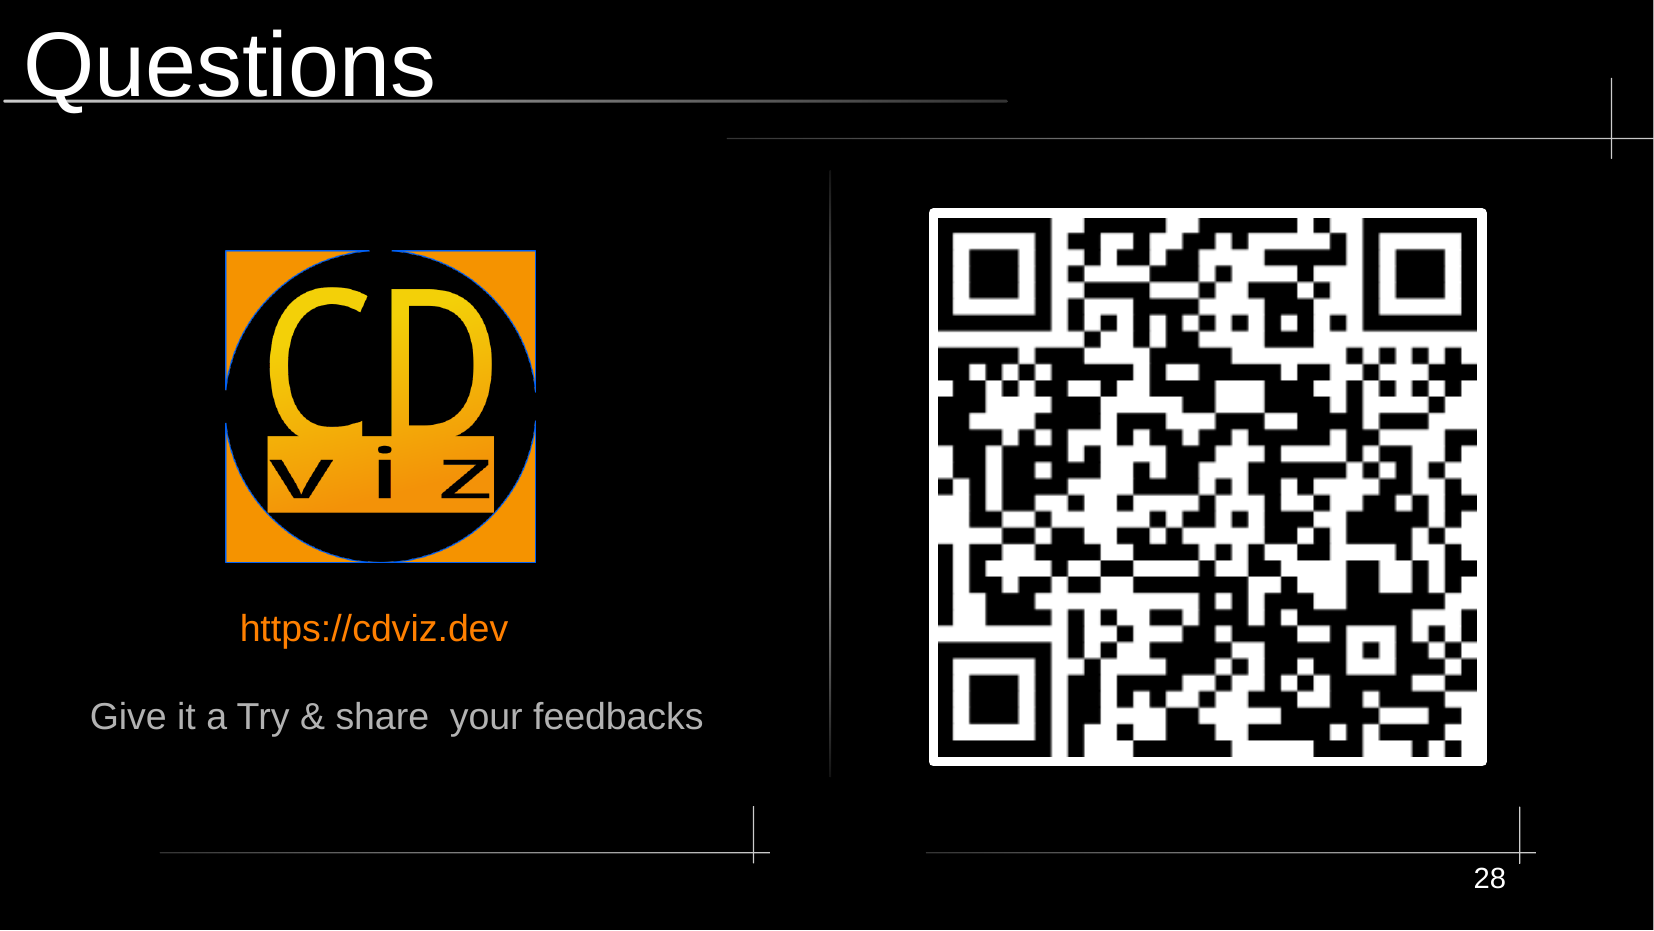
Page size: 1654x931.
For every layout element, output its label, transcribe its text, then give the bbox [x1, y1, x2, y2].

text_box https://cdviz.dev [225, 600, 526, 676]
text_box Give it a Try & share your feedbacks [75, 688, 751, 751]
picture [937, 217, 1478, 758]
picture [225, 250, 536, 563]
title Questions [23, 11, 1589, 119]
